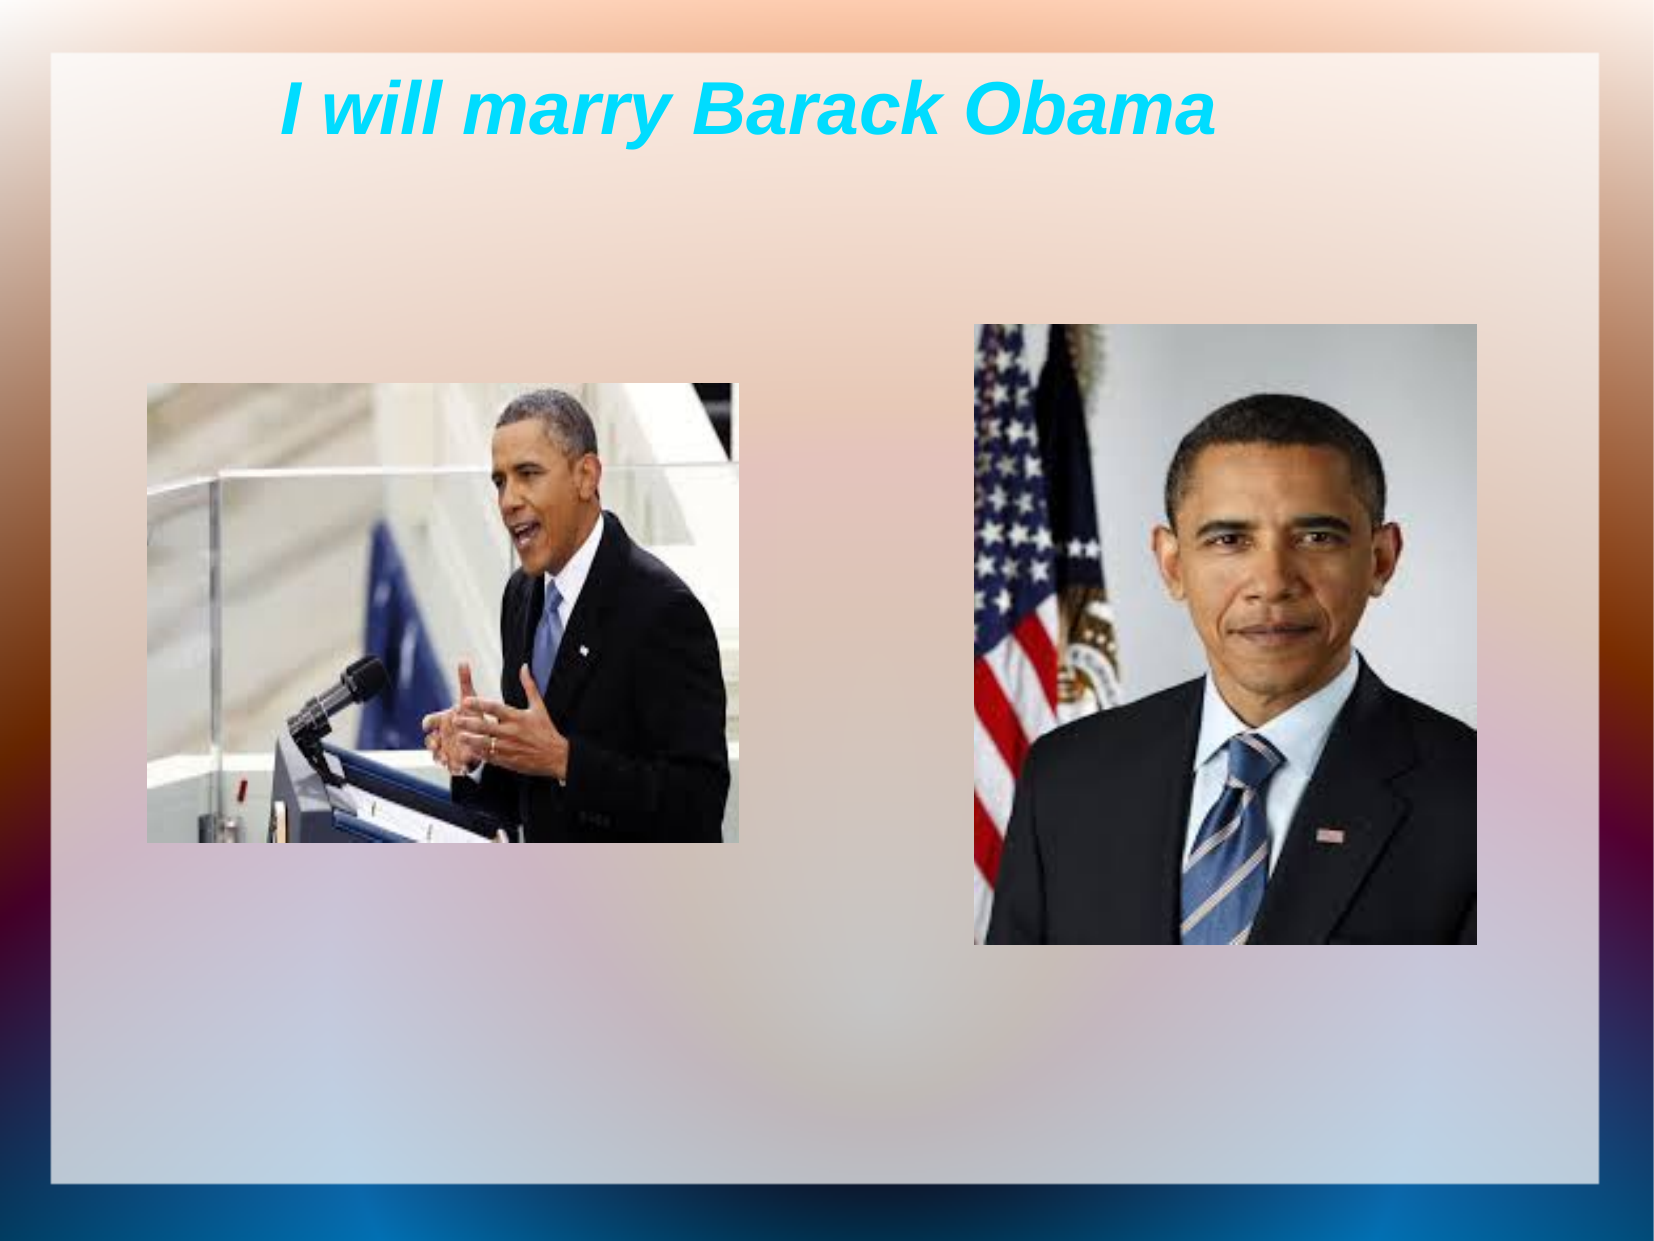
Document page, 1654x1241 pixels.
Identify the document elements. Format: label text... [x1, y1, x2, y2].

text_box I will marry Barack Obama [265, 59, 1595, 158]
picture [0, 0, 1654, 1241]
